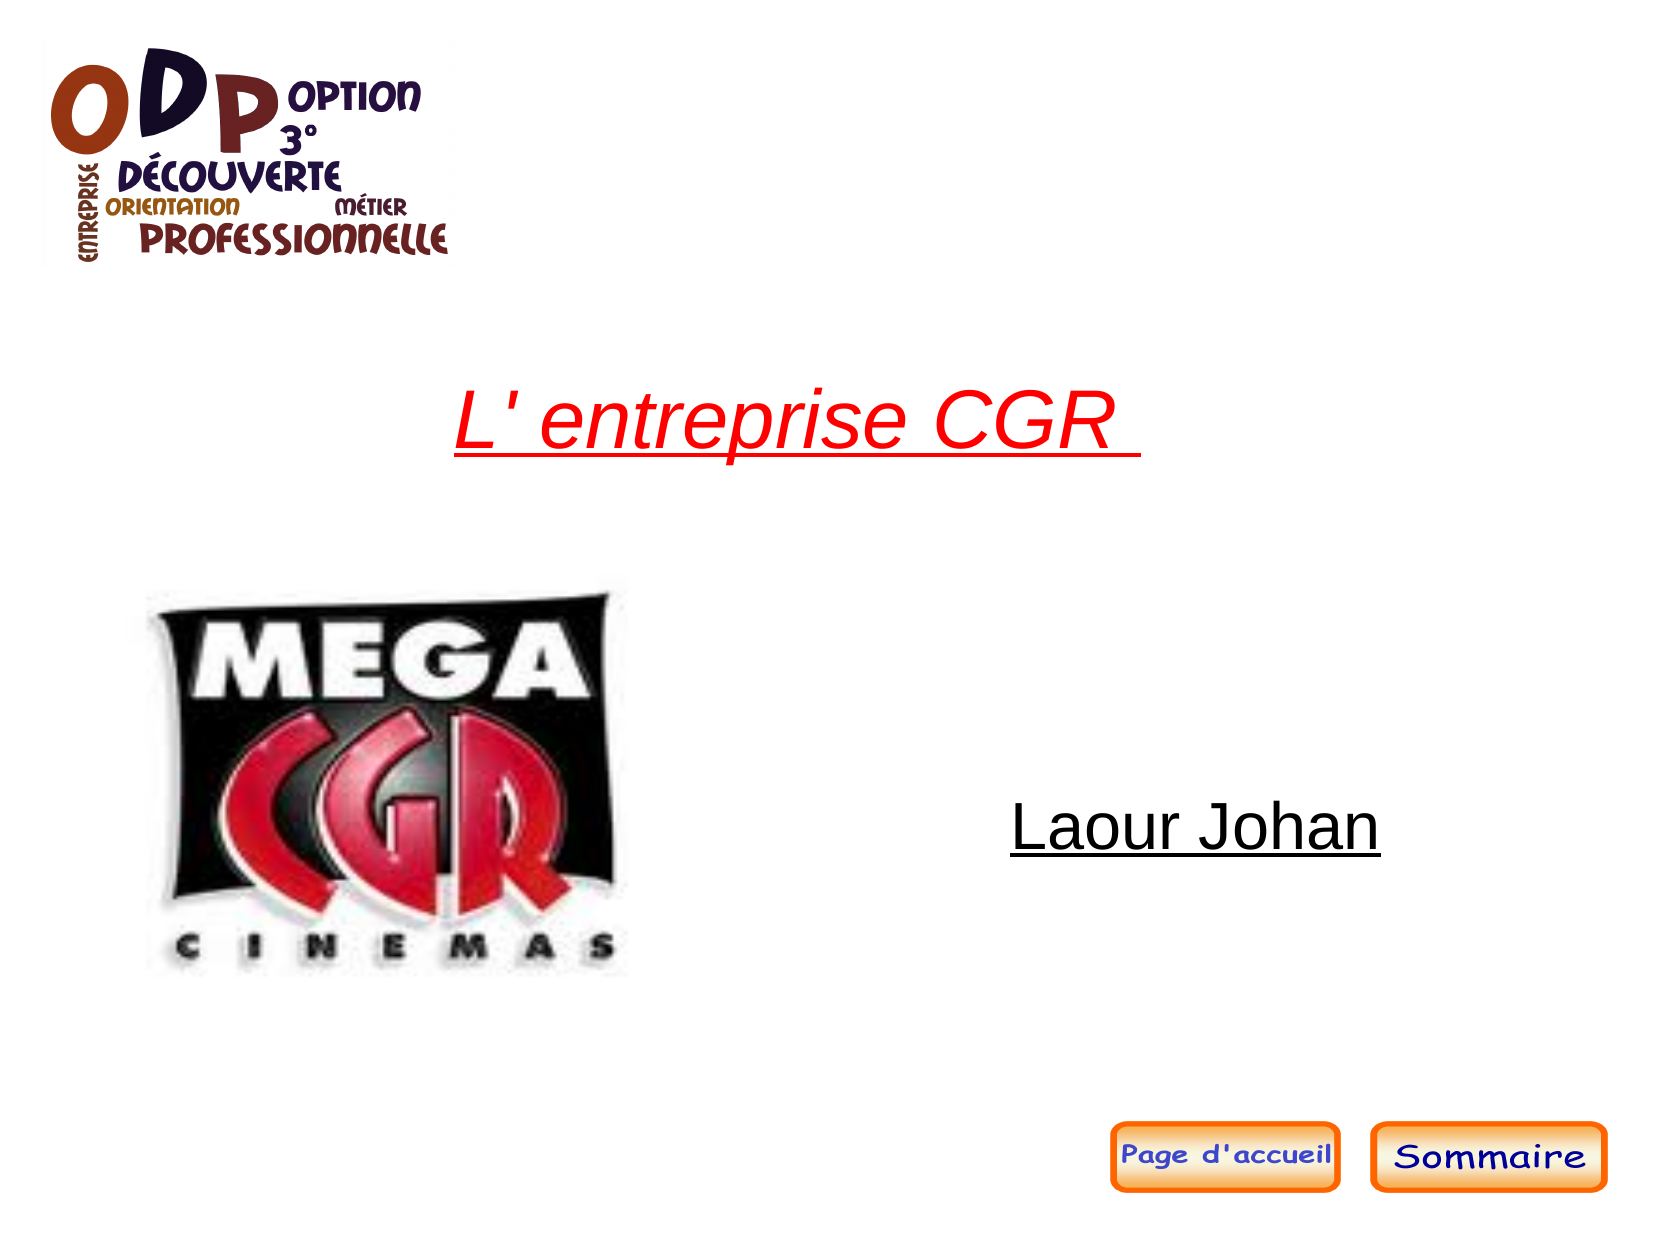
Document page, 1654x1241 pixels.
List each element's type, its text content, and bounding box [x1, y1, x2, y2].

text_box Insérez ou copiez ici le logo de l'organisation [94, 519, 686, 1109]
picture [118, 566, 674, 1016]
subtitle L' entreprise CGR [47, 354, 1548, 485]
picture [1110, 1121, 1341, 1193]
text_box Laour Johan [814, 531, 1595, 1121]
picture [1370, 1121, 1608, 1193]
picture [43, 41, 455, 266]
